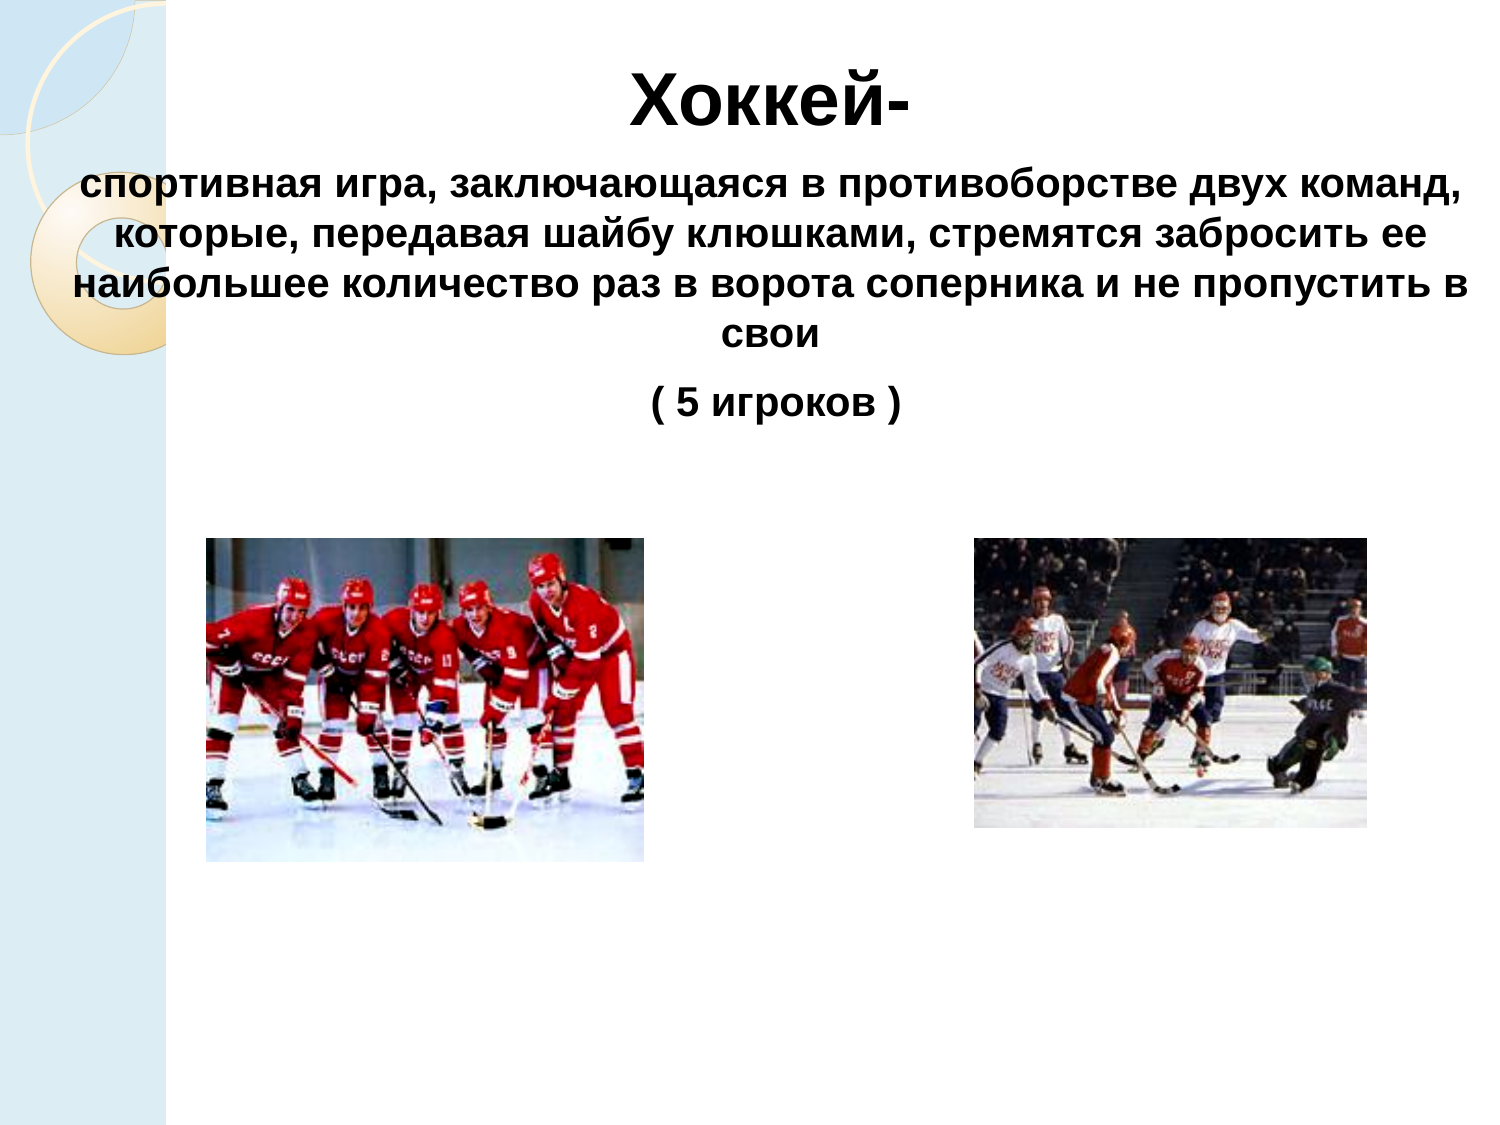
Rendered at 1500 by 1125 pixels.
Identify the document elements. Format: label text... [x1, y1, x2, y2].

text_box Хоккей- [270, 42, 1271, 148]
picture [974, 538, 1367, 828]
picture [206, 538, 644, 862]
text_box спортивная игра, заключающаяся в противоборстве двух команд, которые, передавая шайбу клюшками, стремятся забросить ее наибольшее количество раз в ворота соперника и не пропустить в свои ( 5 игроков ) [41, 148, 1500, 433]
